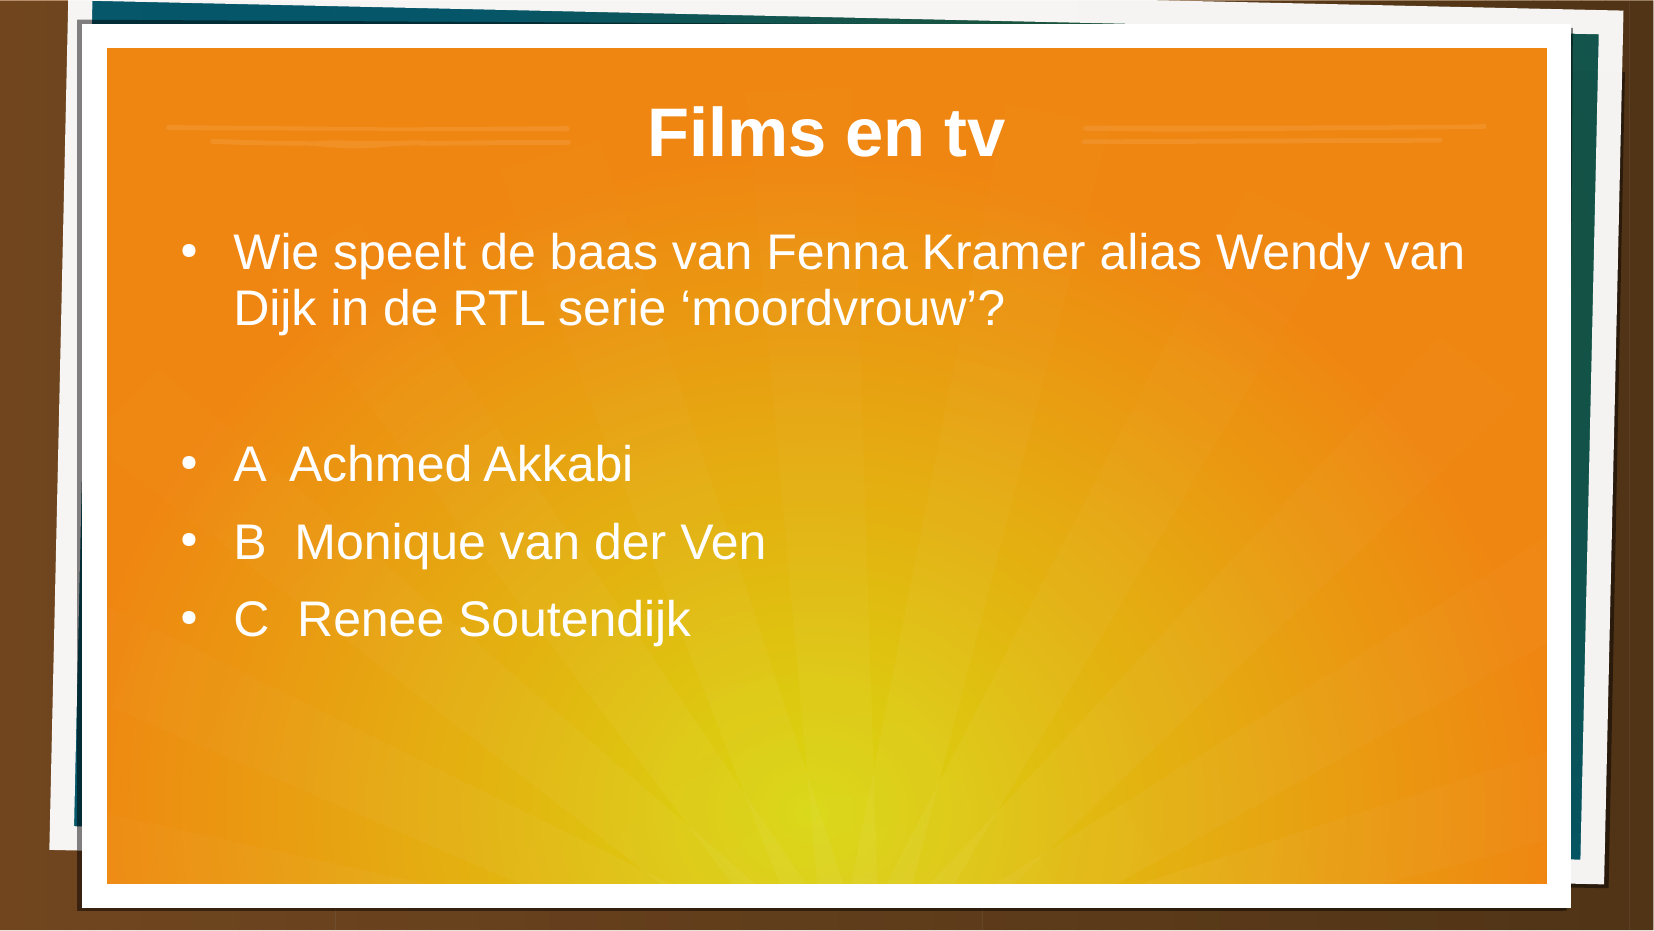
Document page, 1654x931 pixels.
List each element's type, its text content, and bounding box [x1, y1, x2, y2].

list Wie speelt de baas van Fenna Kramer alias Wendy van Dijk in de RTL serie ‘moordvrouw’? A Achmed Akkabi B Monique van der Ven C Renee Soutendijk [162, 224, 1492, 815]
title Films en tv [566, 59, 1087, 207]
